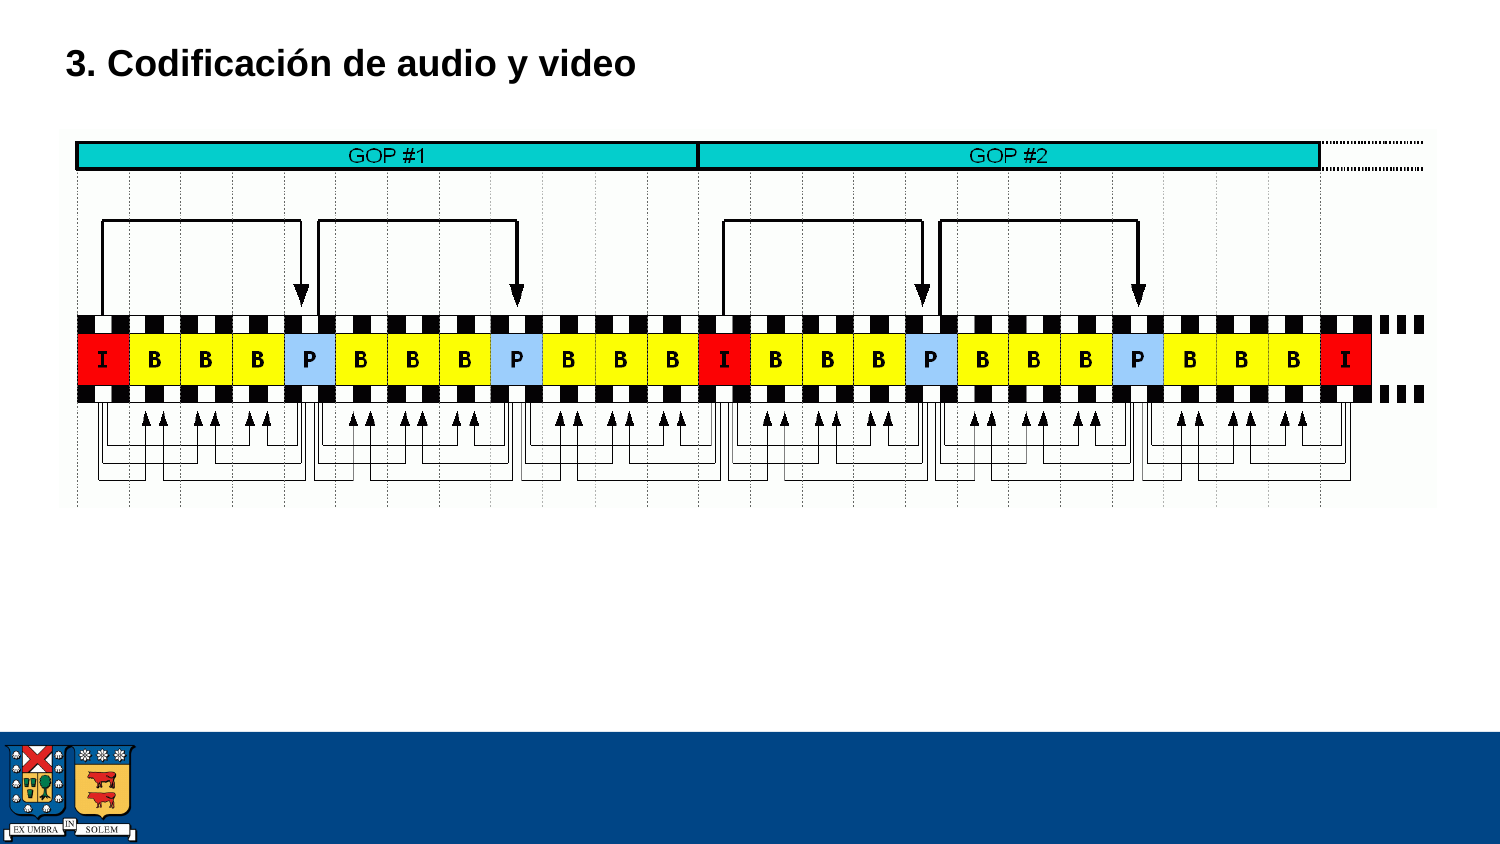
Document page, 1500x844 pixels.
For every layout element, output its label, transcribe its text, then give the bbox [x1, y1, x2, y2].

picture [2, 732, 139, 844]
picture [59, 129, 1437, 508]
text_box 3. Codificación de audio y video [50, 35, 1418, 213]
